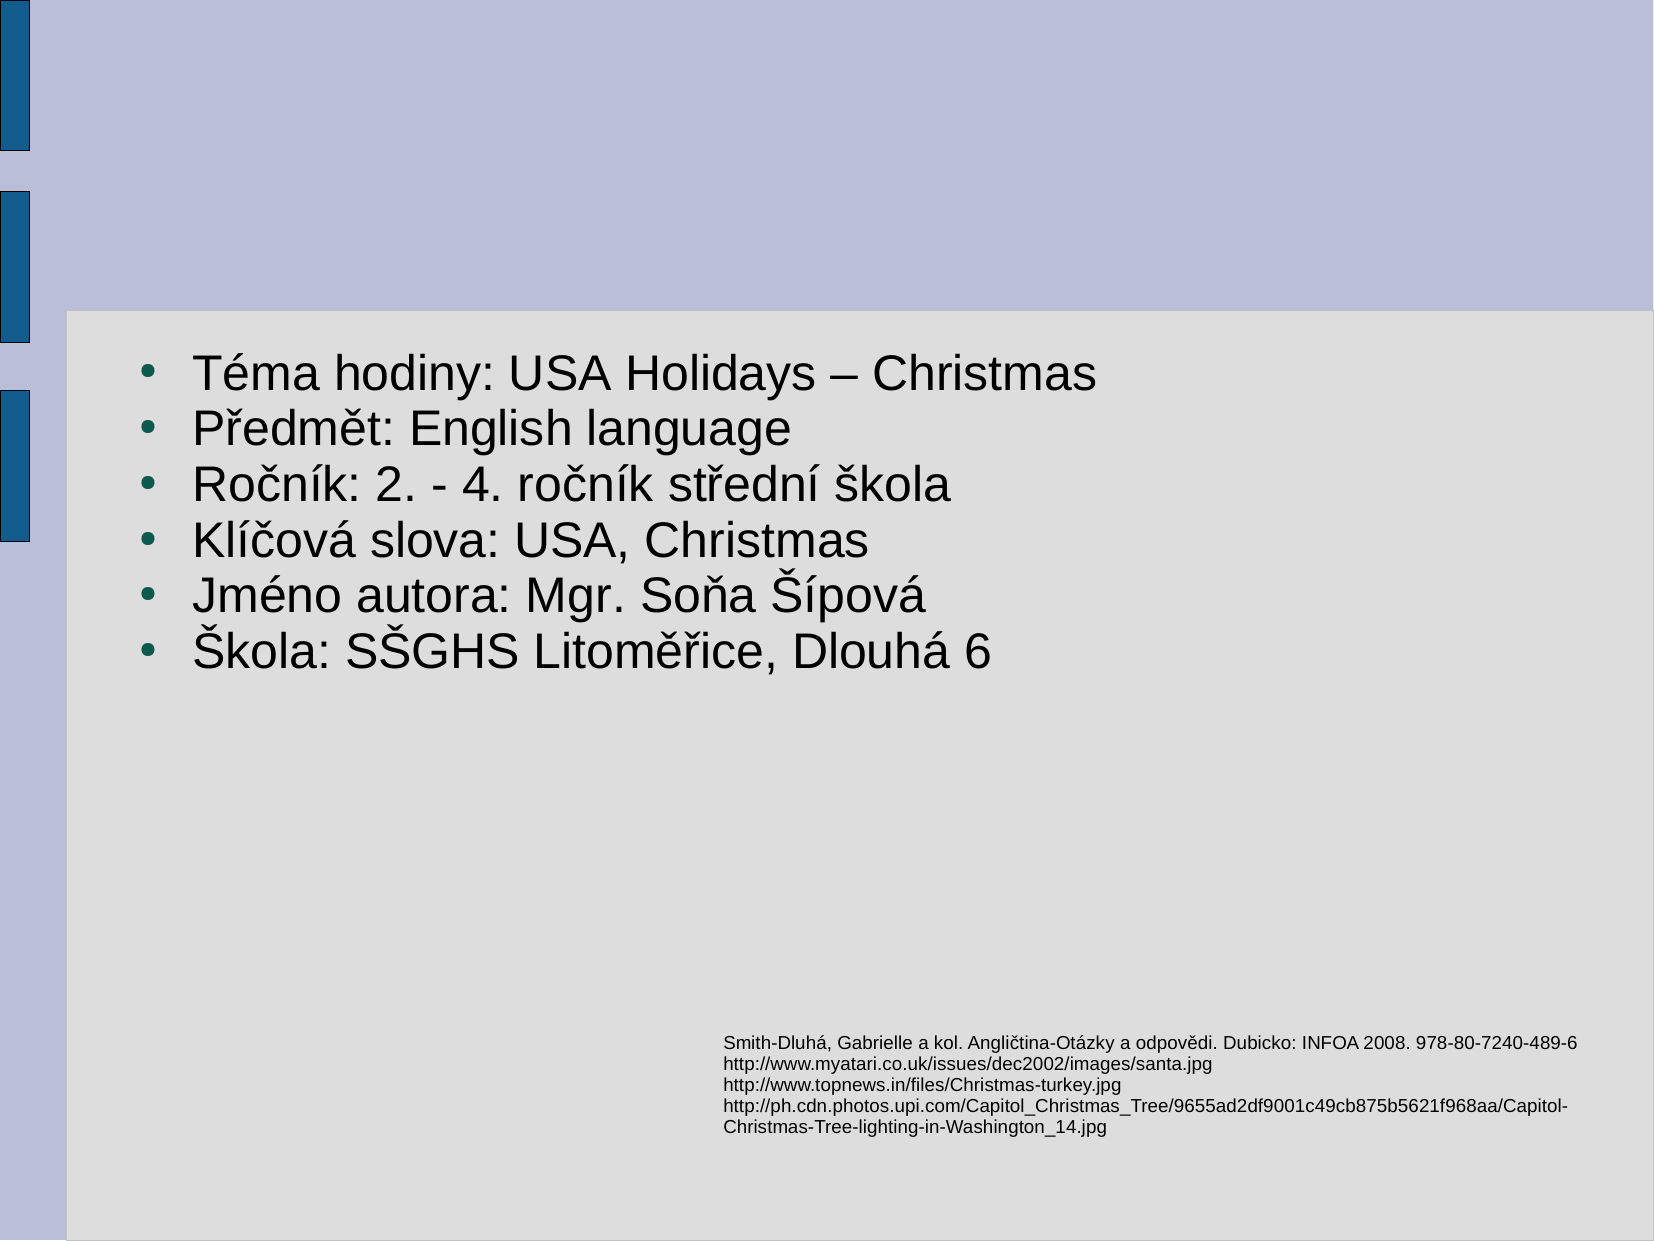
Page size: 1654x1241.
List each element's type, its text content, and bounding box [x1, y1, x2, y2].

list Téma hodiny: USA Holidays – Christmas Předmět: English language Ročník: 2. - 4. ročník střední škola Klíčová slova: USA, Christmas Jméno autora: Mgr. Soňa Šípová Škola: SŠGHS Litoměřice, Dlouhá 6 [121, 344, 1534, 1127]
text_box Smith-Dluhá, Gabrielle a kol. Angličtina-Otázky a odpovědi. Dubicko: INFOA 2008. 978-80-7240-489-6 http://www.myatari.co.uk/issues/dec2002/images/santa.jpg http://www.topnews.in/files/Christmas-turkey.jpg http://ph.cdn.photos.upi.com/Capitol_Christmas_Tree/9655ad2df9001c49cb875b5621f968aa/Capitol-Christmas-Tree-lighting-in-Washington_14.jpg [708, 1003, 1614, 1227]
